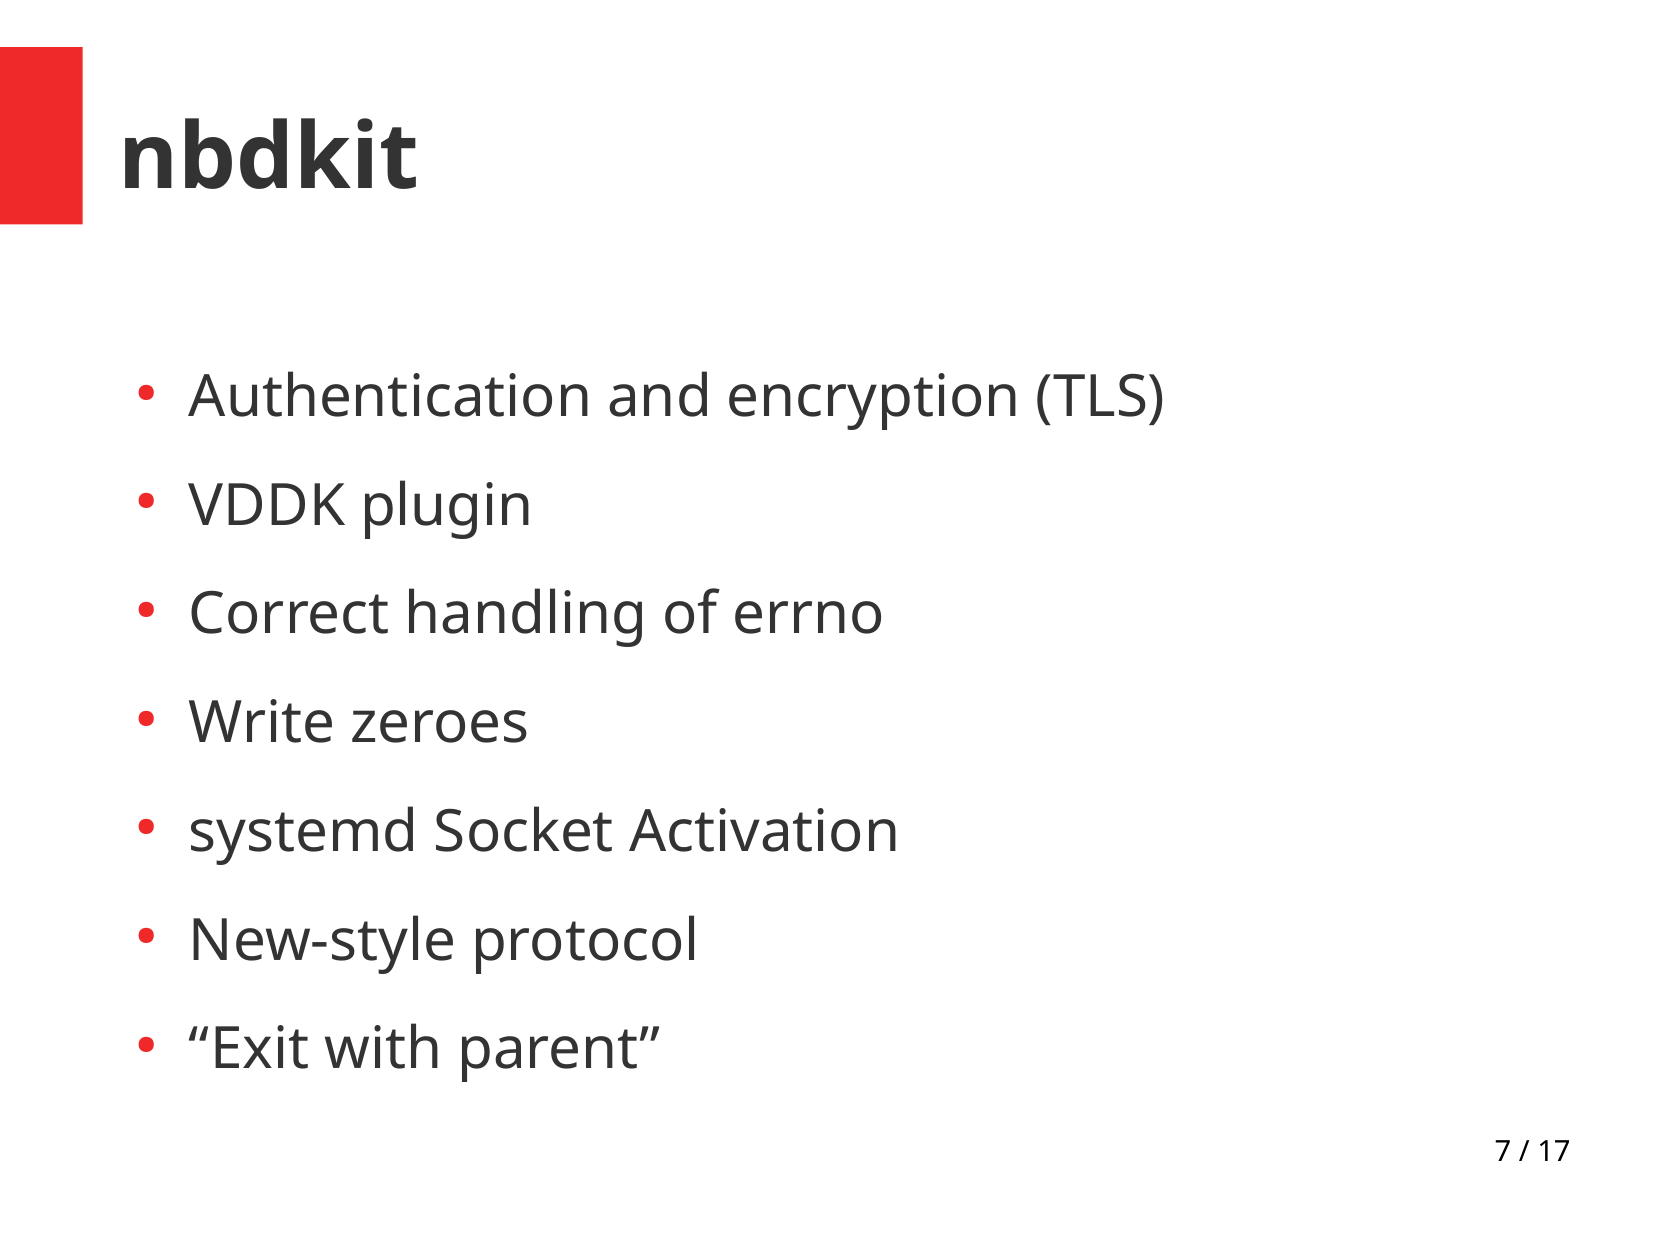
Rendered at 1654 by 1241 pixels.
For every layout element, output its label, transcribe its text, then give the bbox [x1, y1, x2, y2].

title nbdkit [118, 49, 1571, 257]
list Authentication and encryption (TLS) VDDK plugin Correct handling of errno Write zeroes systemd Socket Activation New-style protocol “Exit with parent” [118, 354, 1536, 1074]
